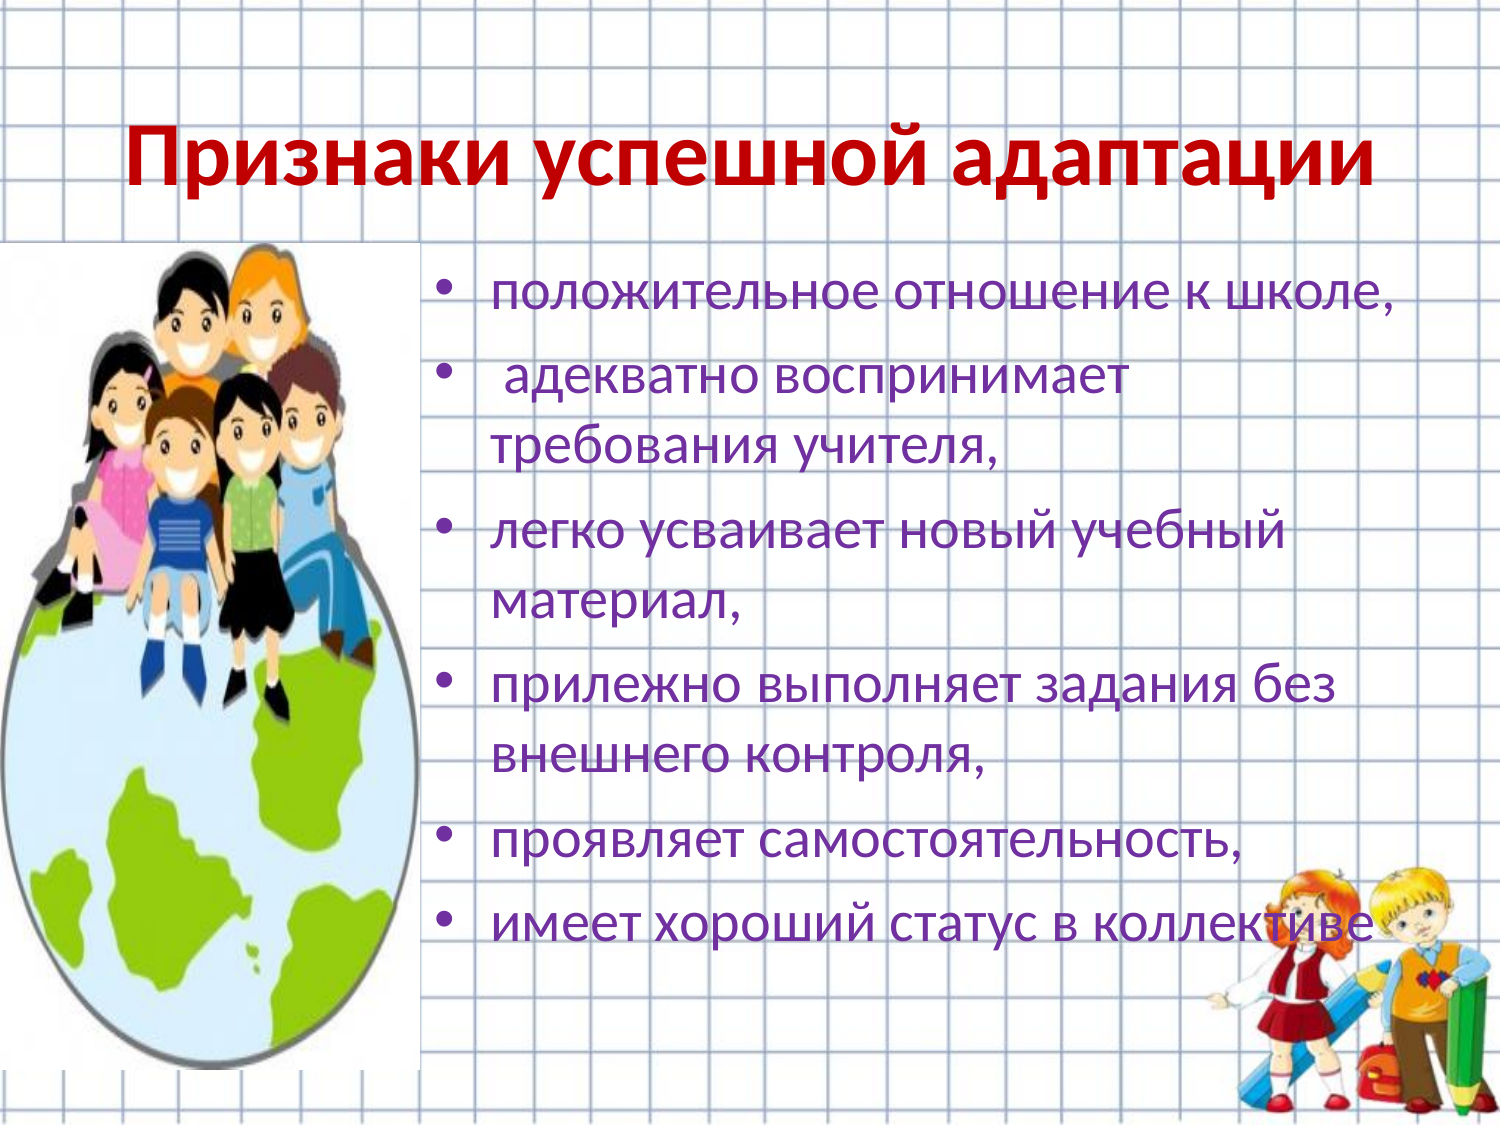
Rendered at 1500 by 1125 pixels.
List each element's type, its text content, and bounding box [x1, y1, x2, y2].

picture [0, 0, 1500, 1125]
list положительное отношение к школе, адекватно воспринимает требования учителя, легко усваивает новый учебный материал, прилежно выполняет задания без внешнего контроля, проявляет самостоятельность, имеет хороший статус в коллективе [419, 243, 1424, 1094]
title Признаки успешной адаптации [76, 54, 1427, 243]
